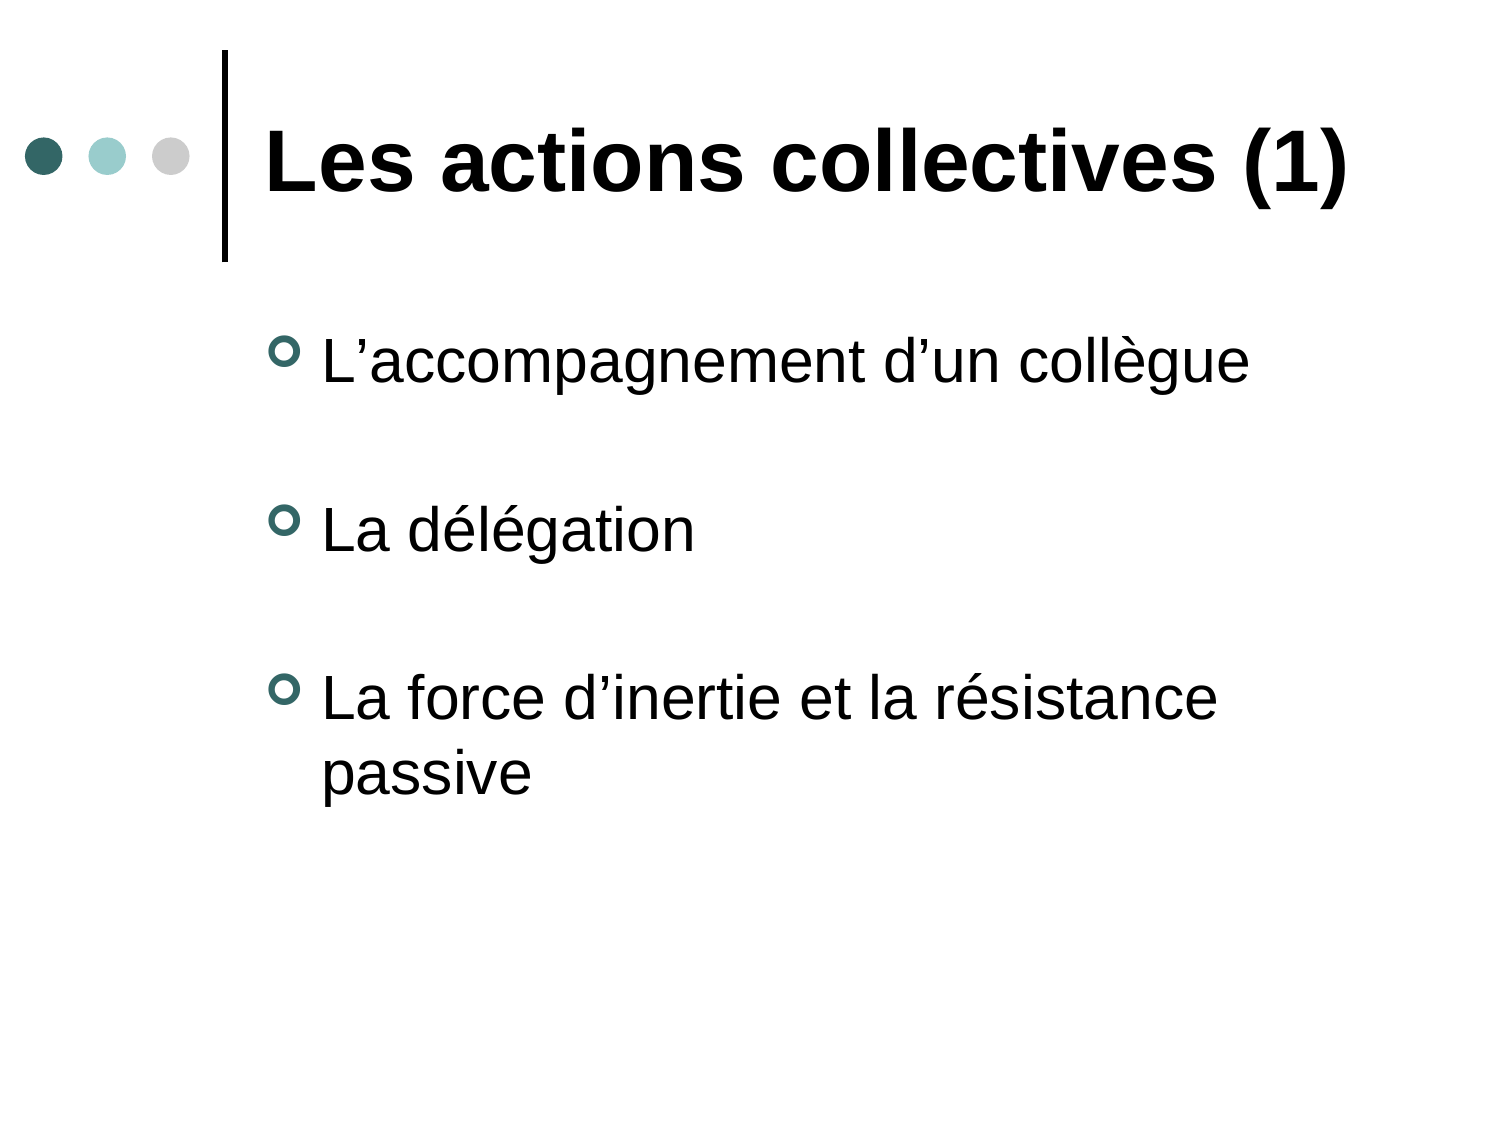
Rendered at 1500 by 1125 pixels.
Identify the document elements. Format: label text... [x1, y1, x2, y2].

title Les actions collectives (1) [249, 31, 1401, 282]
list L’accompagnement d’un collègue La délégation La force d’inertie et la résistance passive [249, 312, 1401, 988]
